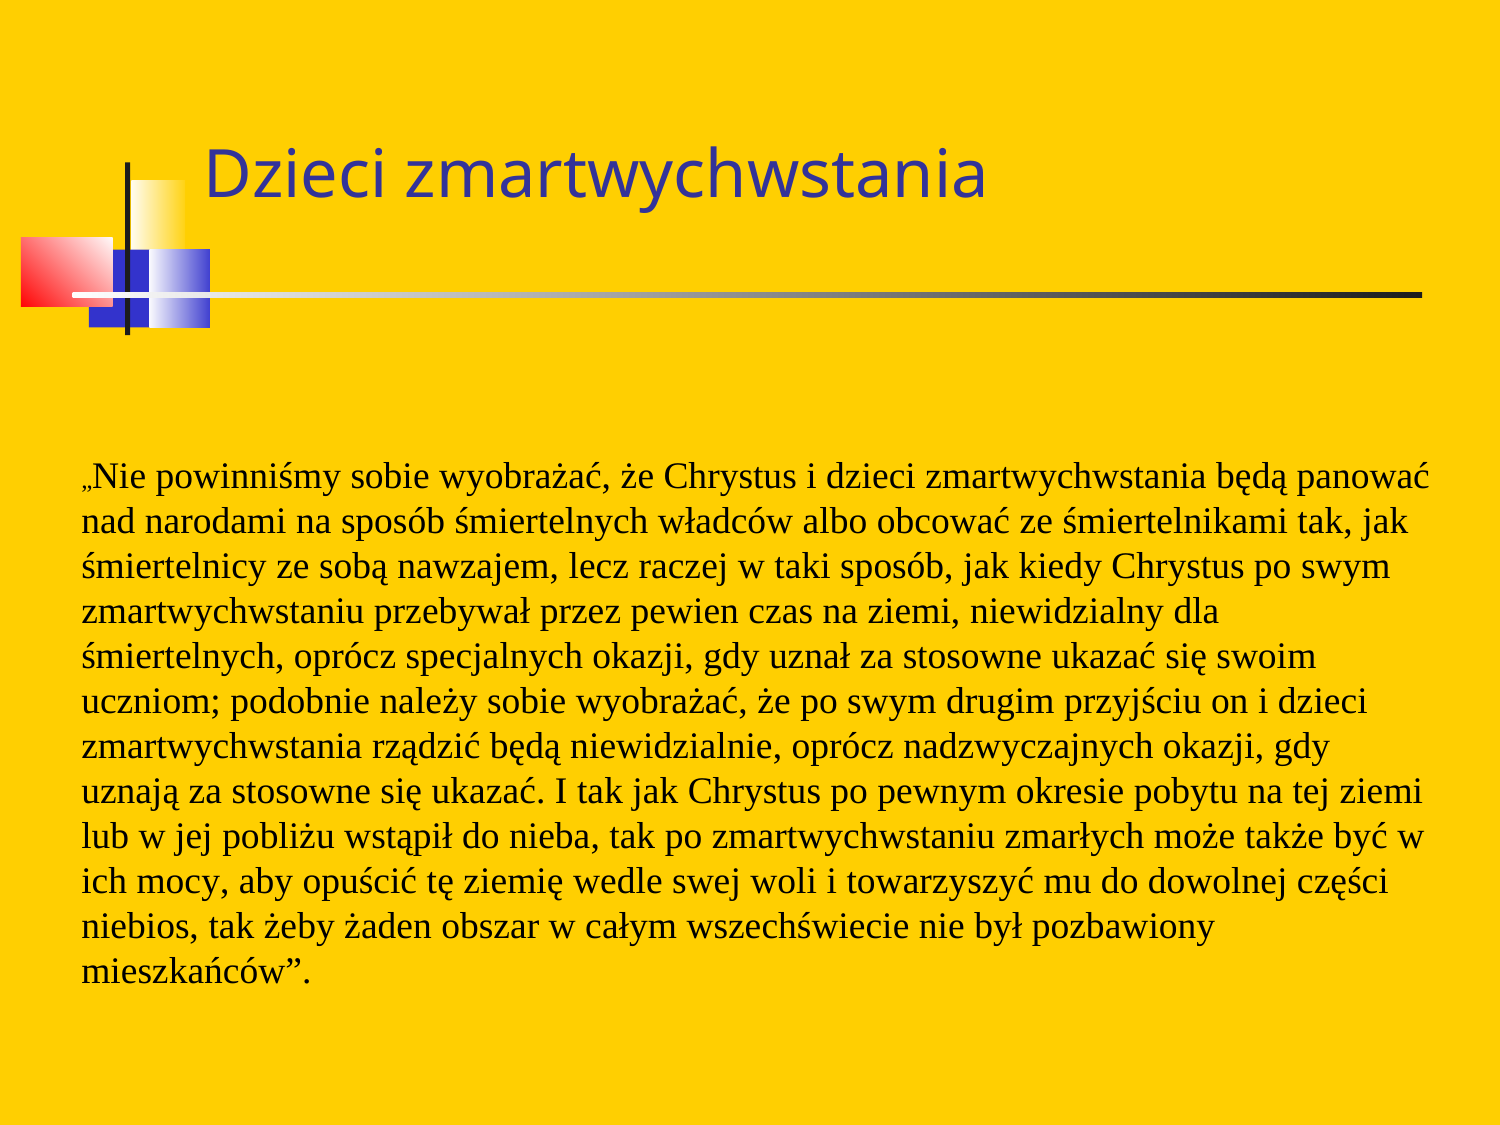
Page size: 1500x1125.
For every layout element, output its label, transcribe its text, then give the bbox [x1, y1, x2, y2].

title Dzieci zmartwychwstania [188, 45, 1468, 297]
list „Nie powinniśmy sobie wyobrażać, że Chrystus i dzieci zmartwychwstania będą panować nad narodami na sposób śmiertelnych władców albo obcować ze śmiertelnikami tak, jak śmiertelnicy ze sobą nawzajem, lecz raczej w taki sposób, jak kiedy Chrystus po swym zmartwychwstaniu przebywał przez pewien czas na ziemi, niewidzialny dla śmiertelnych, oprócz specjalnych okazji, gdy uznał za stosowne ukazać się swoim uczniom; podobnie należy sobie wyobrażać, że po swym drugim przyjściu on i dzieci zmartwychwstania rządzić będą niewidzialnie, oprócz nadzwyczajnych okazji, gdy uznają za stosowne się ukazać. I tak jak Chrystus po pewnym okresie pobytu na tej ziemi lub w jej pobliżu wstąpił do nieba, tak po zmartwychwstaniu zmarłych może także być w ich mocy, aby opuścić tę ziemię wedle swej woli i towarzyszyć mu do dowolnej części niebios, tak żeby żaden obszar w całym wszechświecie nie był pozbawiony mieszkańców”. [66, 442, 1447, 1093]
